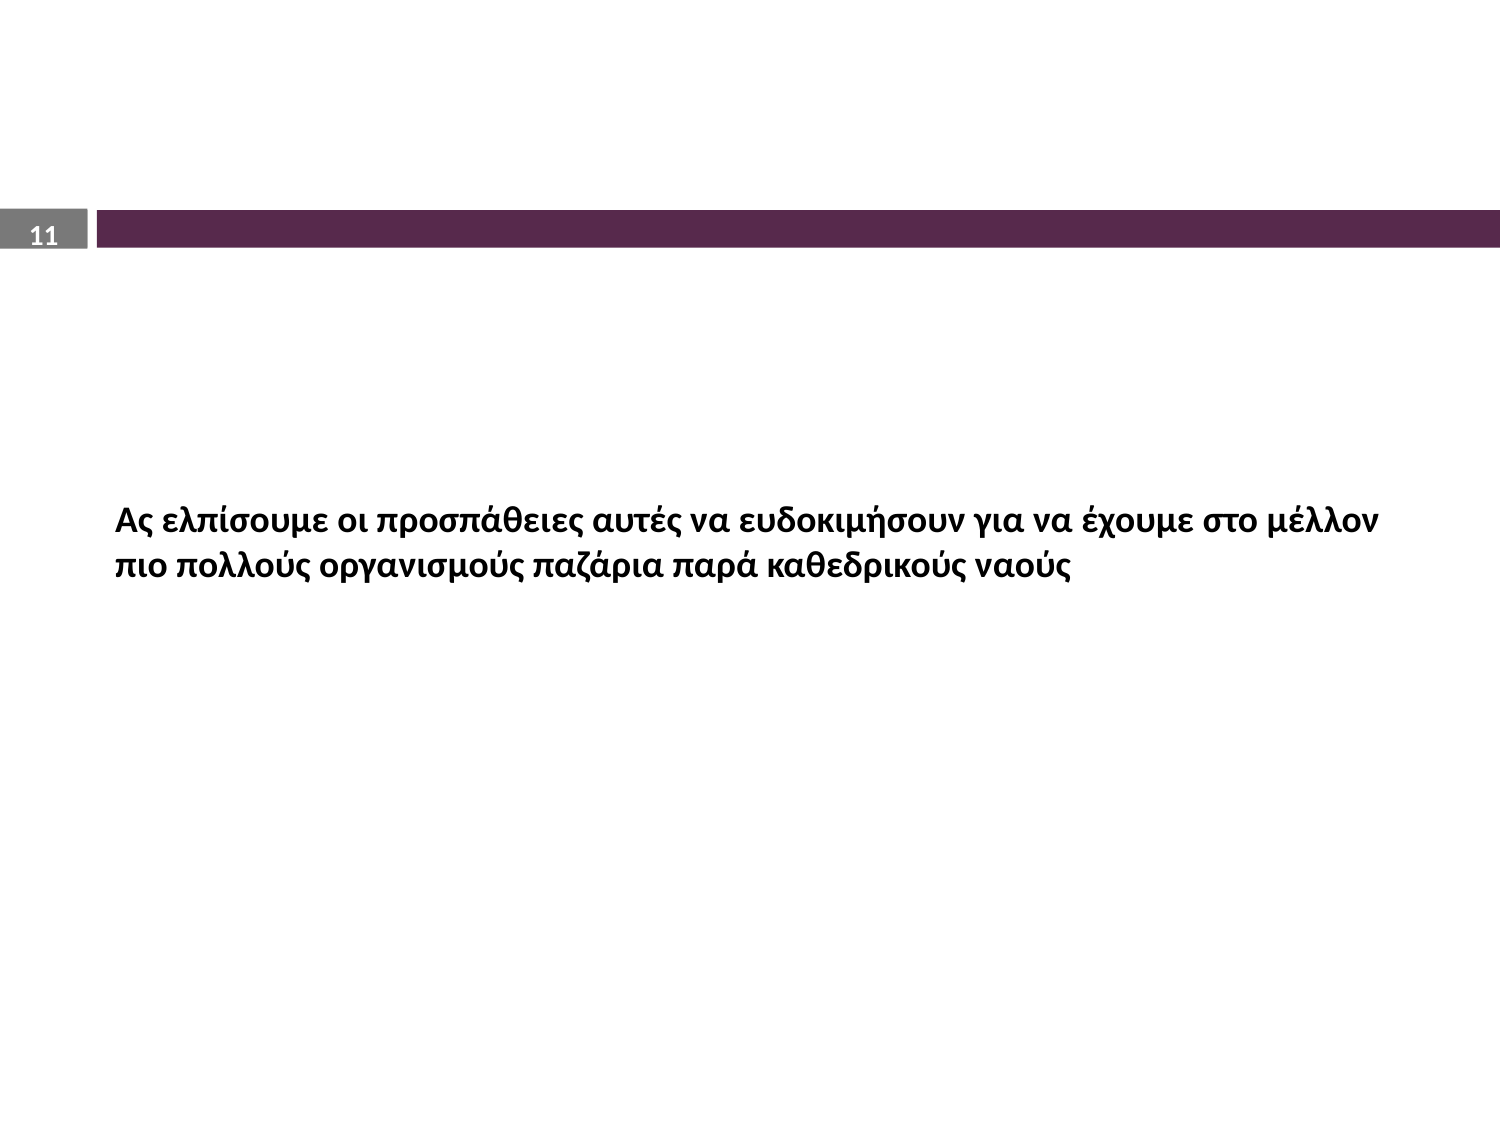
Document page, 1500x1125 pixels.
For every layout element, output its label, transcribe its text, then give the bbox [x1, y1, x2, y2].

text_box [0, 208, 88, 249]
list Ας ελπίσουμε οι προσπάθειες αυτές να ευδοκιμήσουν για να έχουμε στο μέλλον πιο πολλούς οργανισμούς παζάρια παρά καθεδρικούς ναούς [100, 262, 1438, 1000]
